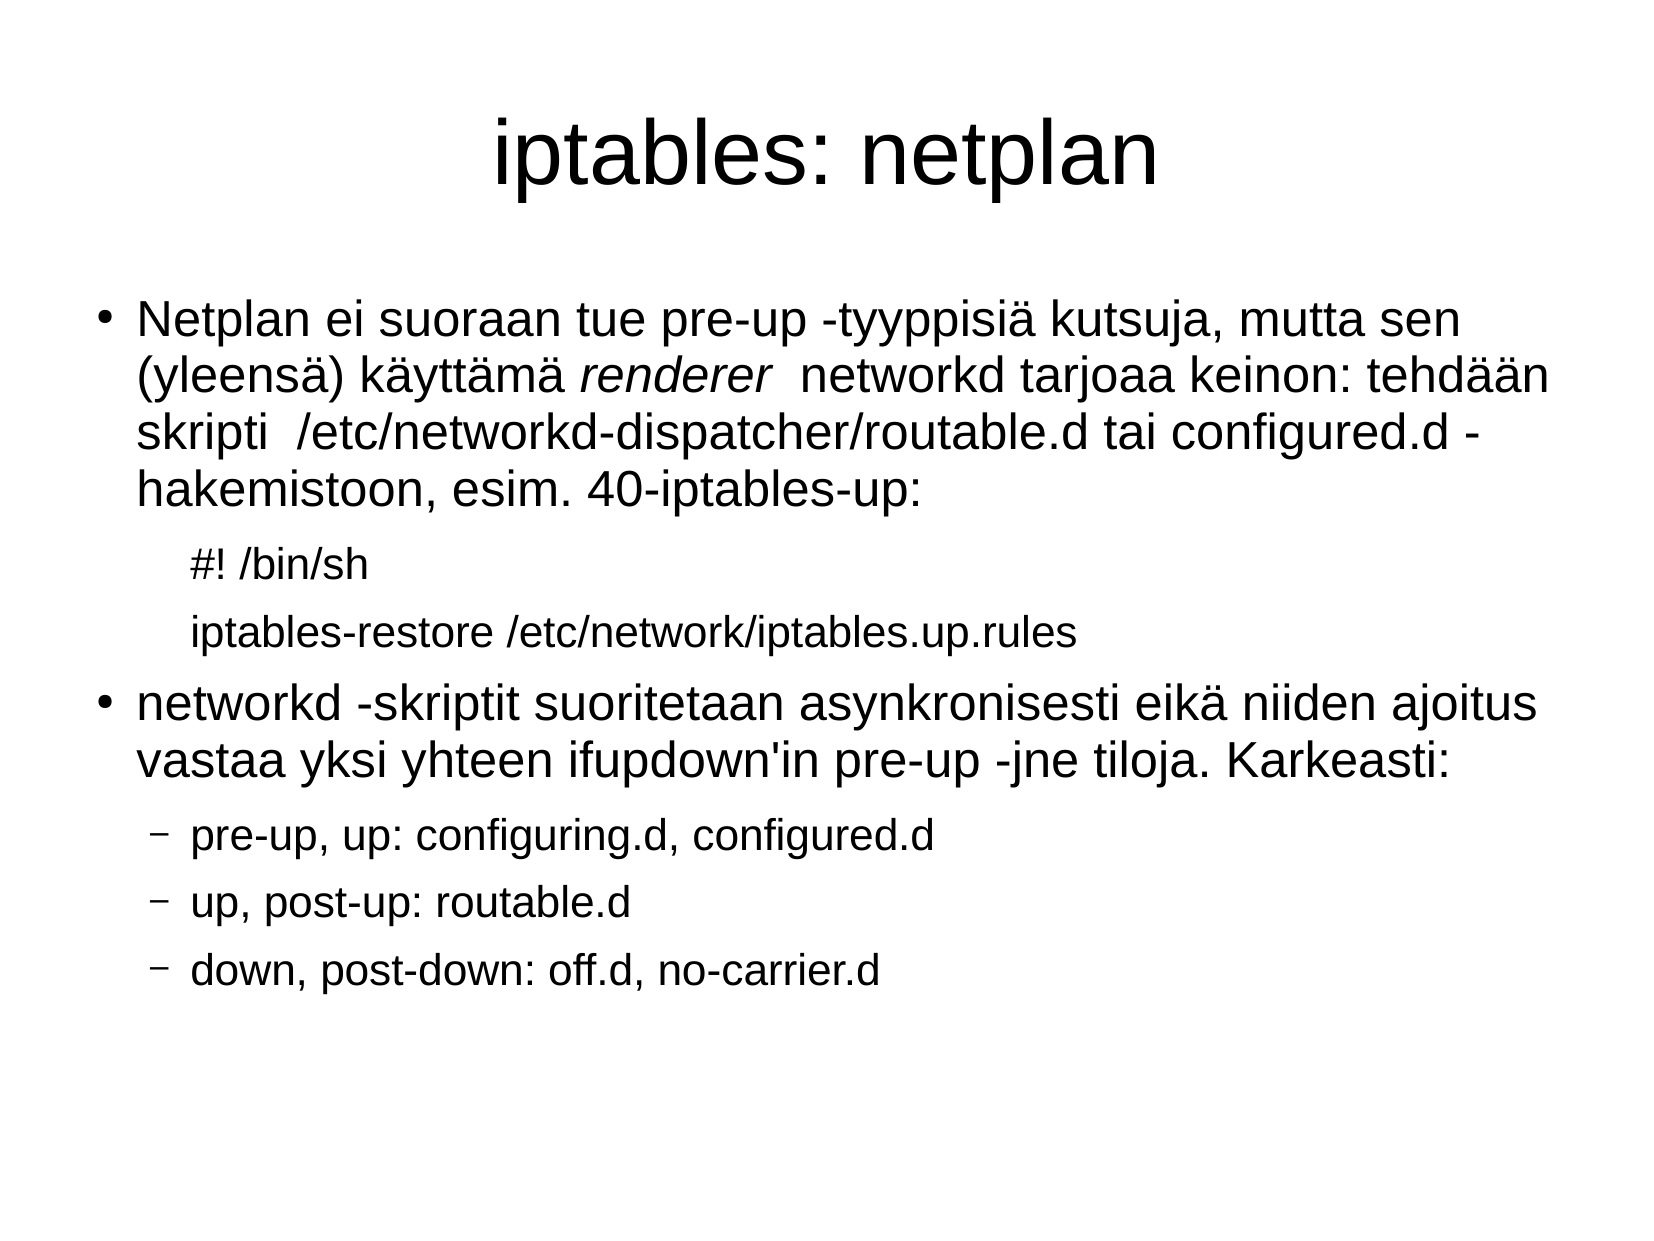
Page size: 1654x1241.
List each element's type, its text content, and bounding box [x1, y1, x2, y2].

title iptables: netplan [82, 49, 1571, 257]
list Netplan ei suoraan tue pre-up -tyyppisiä kutsuja, mutta sen (yleensä) käyttämä renderer networkd tarjoaa keinon: tehdään skripti /etc/networkd-dispatcher/routable.d tai configured.d -hakemistoon, esim. 40-iptables-up: #! /bin/sh iptables-restore /etc/network/iptables.up.rules networkd -skriptit suoritetaan asynkronisesti eikä niiden ajoitus vastaa yksi yhteen ifupdown'in pre-up -jne tiloja. Karkeasti: pre-up, up: configuring.d, configured.d up, post-up: routable.d down, post-down: off.d, no-carrier.d [82, 290, 1571, 1010]
